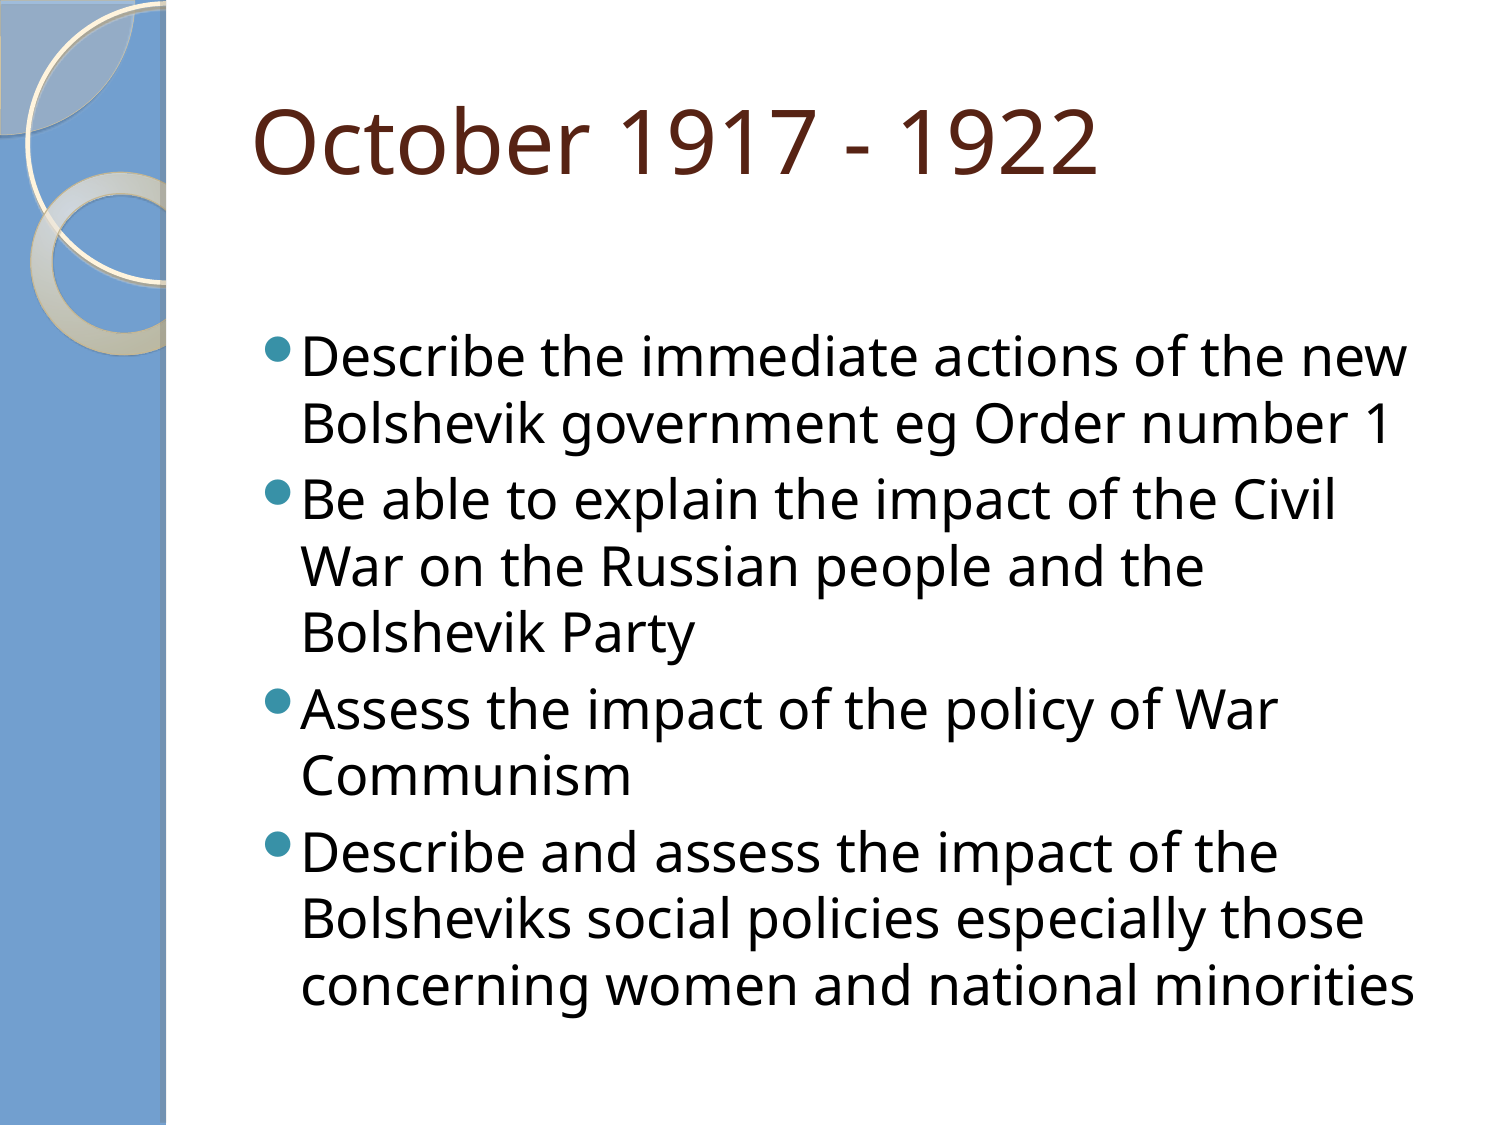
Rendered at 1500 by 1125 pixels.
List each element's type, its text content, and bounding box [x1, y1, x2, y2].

list Describe the immediate actions of the new Bolshevik government eg Order number 1 Be able to explain the impact of the Civil War on the Russian people and the Bolshevik Party Assess the impact of the policy of War Communism Describe and assess the impact of the Bolsheviks social policies especially those concerning women and national minorities [235, 237, 1466, 1025]
title October 1917 - 1922 [235, 45, 1466, 233]
